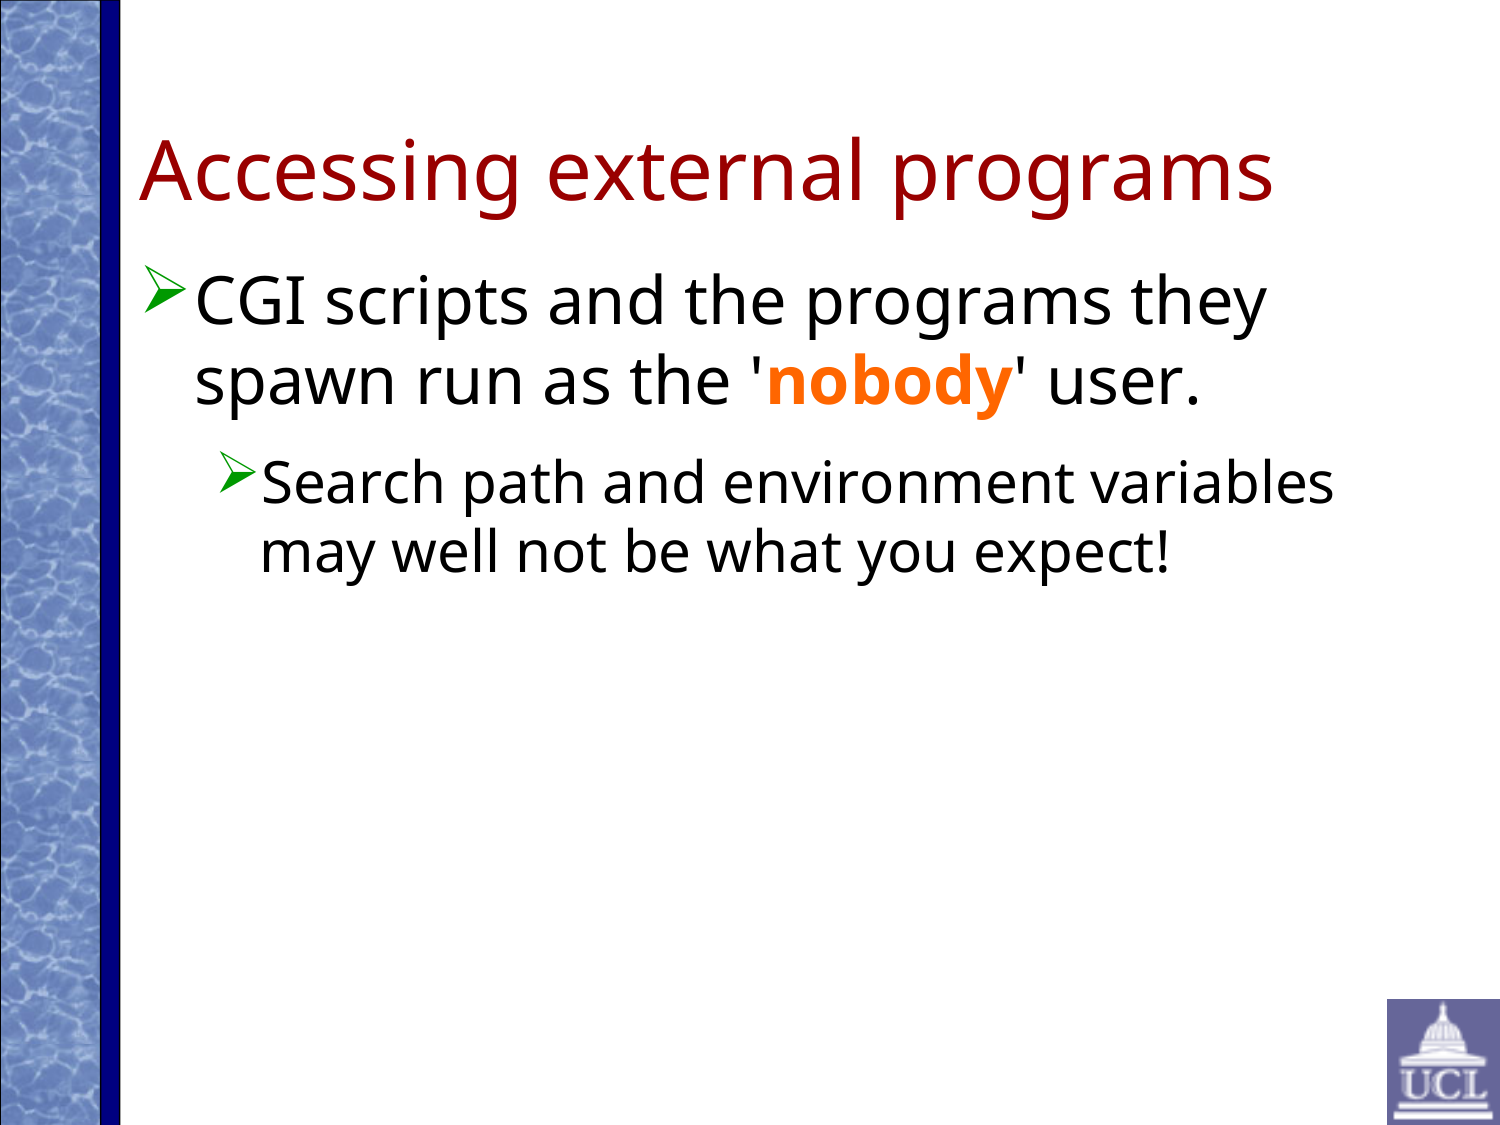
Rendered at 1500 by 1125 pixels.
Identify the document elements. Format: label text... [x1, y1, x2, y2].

title Accessing external programs [124, 37, 1500, 225]
list CGI scripts and the programs they spawn run as the 'nobody' user. Search path and environment variables may well not be what you expect! [125, 249, 1417, 1088]
picture [1387, 999, 1500, 1125]
picture [1, 1, 99, 1125]
